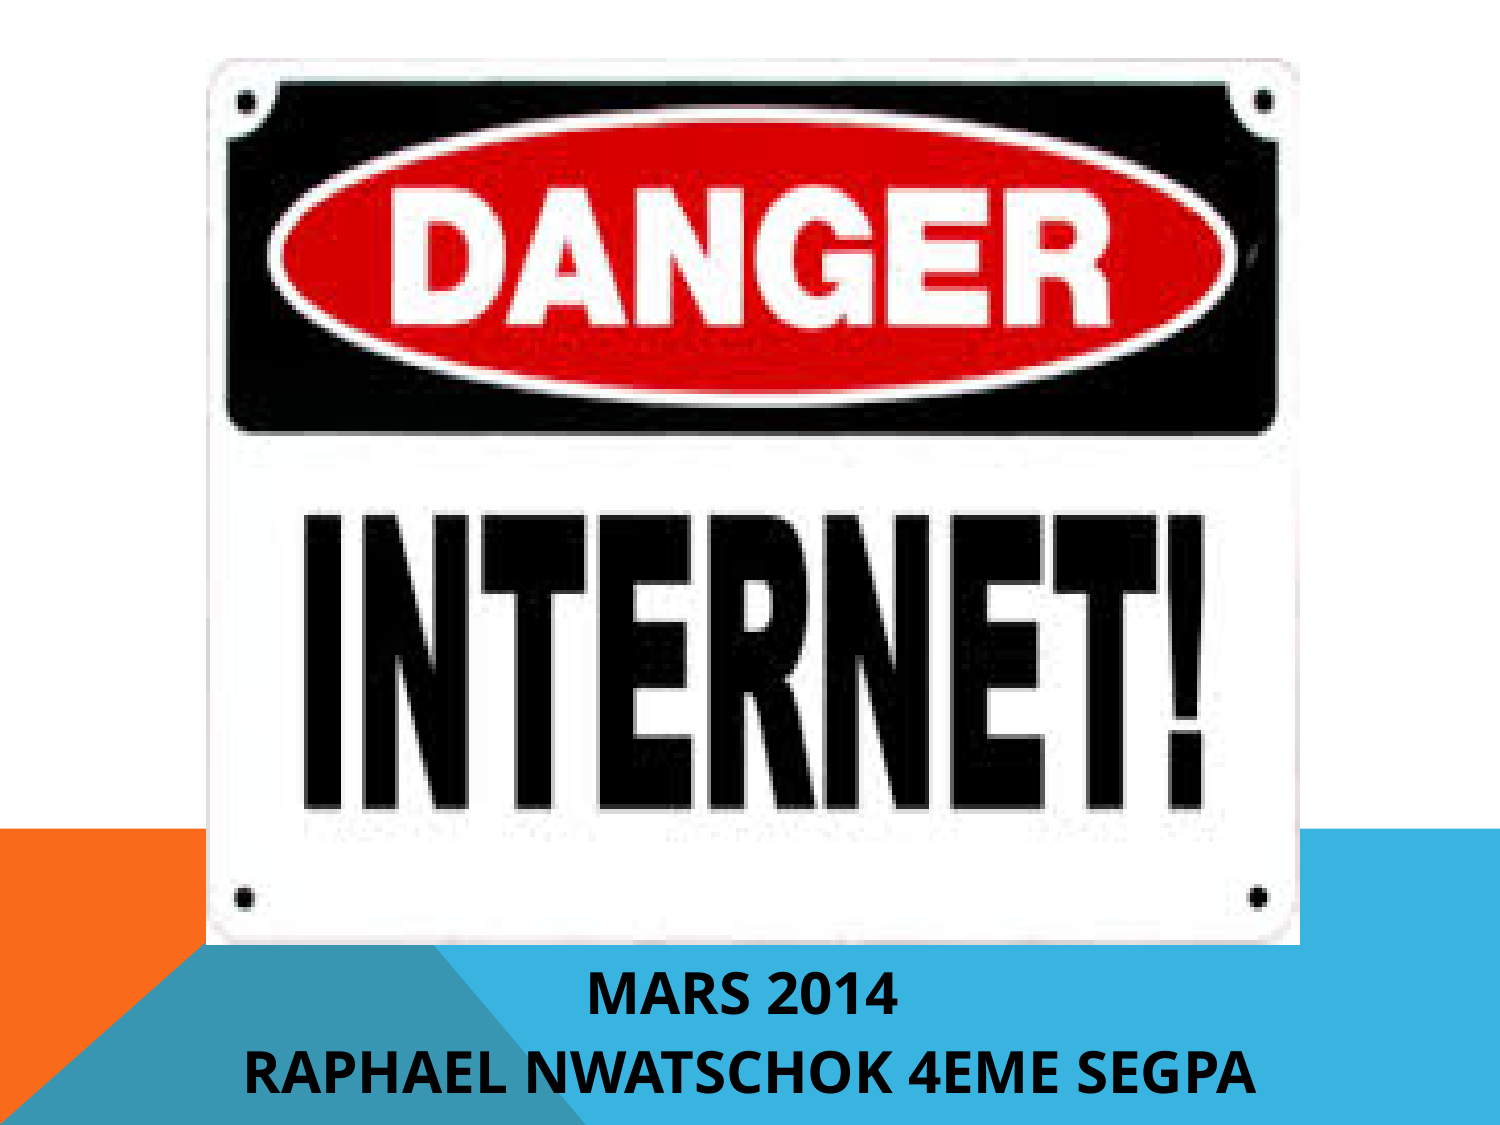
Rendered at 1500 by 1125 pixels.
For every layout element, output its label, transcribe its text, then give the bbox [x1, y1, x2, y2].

picture [206, 58, 1300, 944]
text_box MARS 2014 RAPHAEL NWATSCHOK 4EME SEGPA [86, 944, 1414, 1103]
